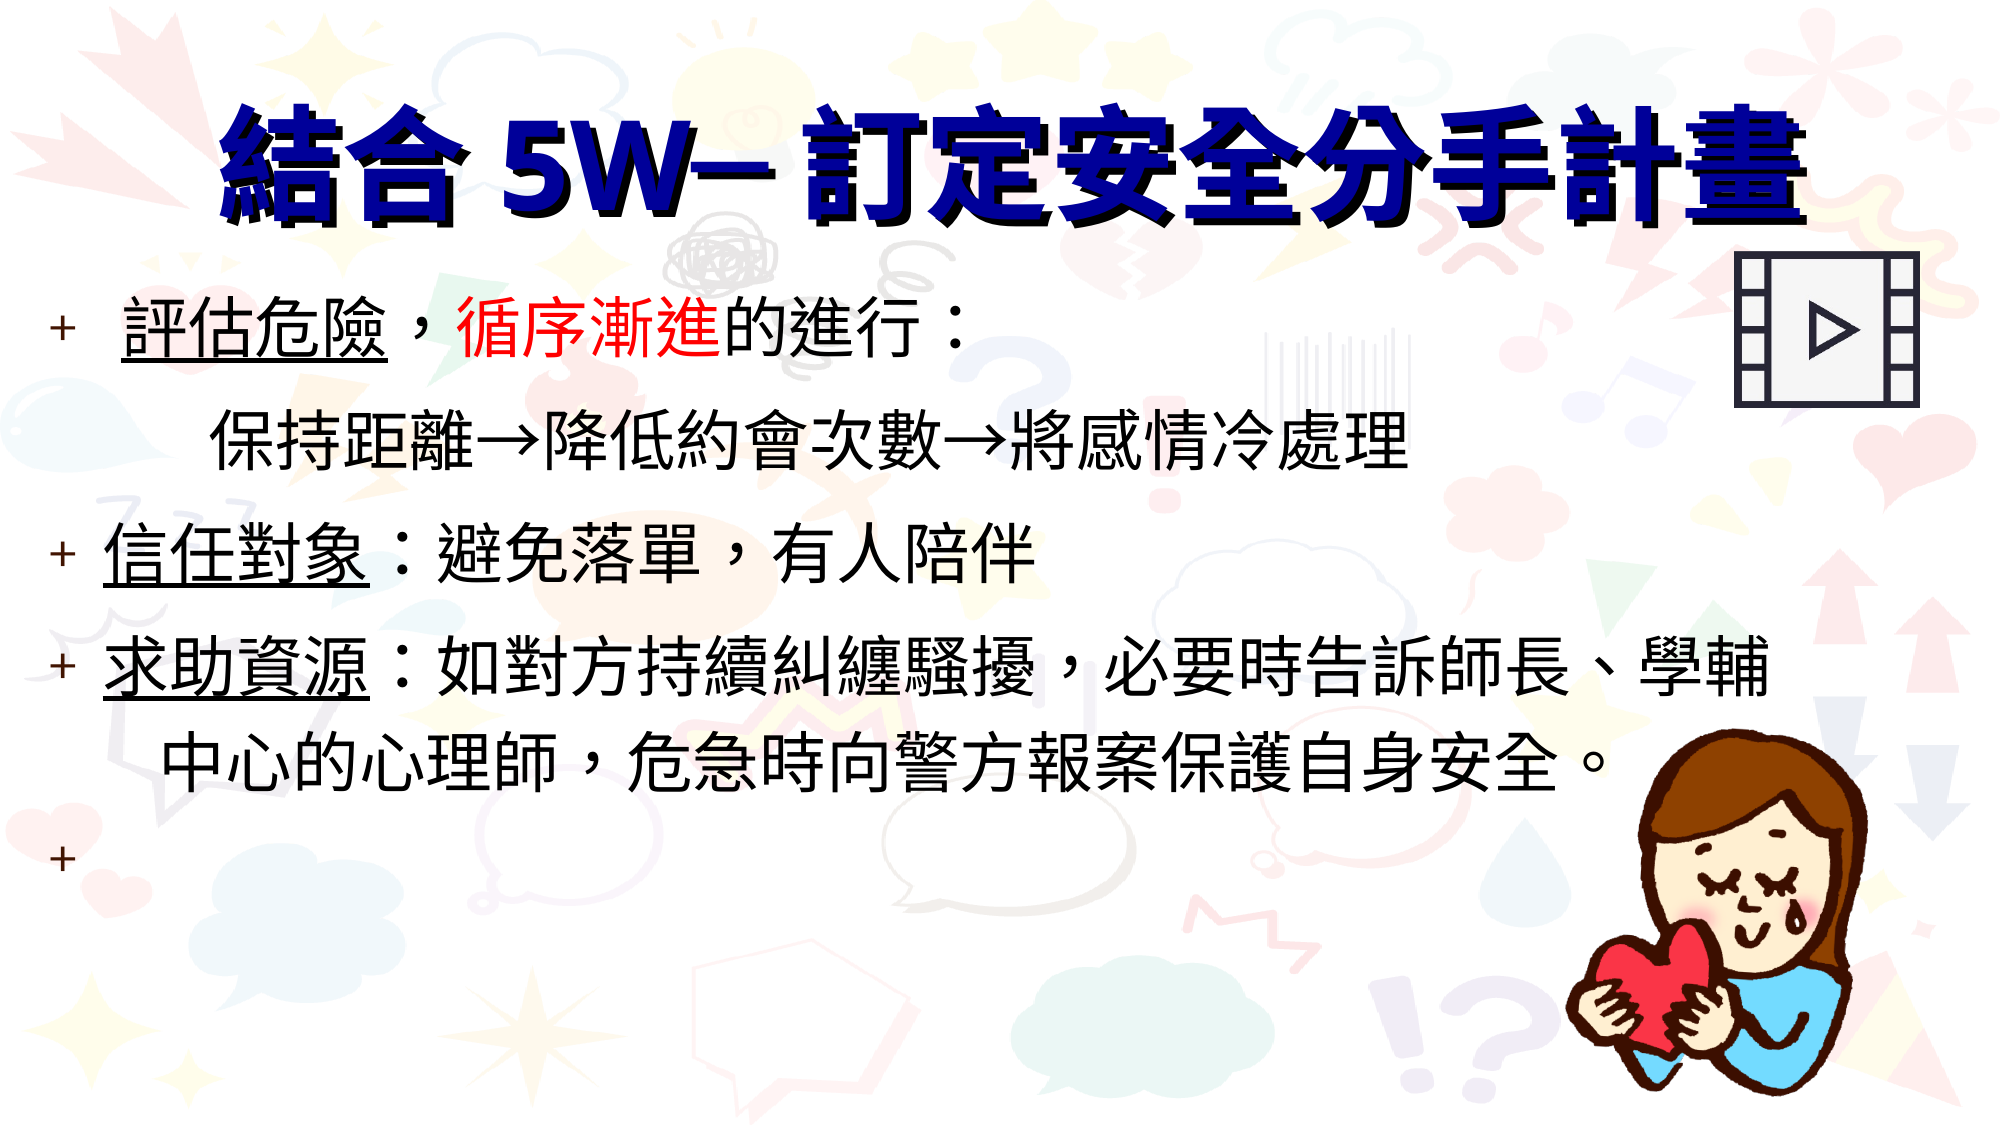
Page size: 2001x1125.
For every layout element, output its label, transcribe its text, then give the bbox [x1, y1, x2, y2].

picture [1427, 668, 2000, 1125]
picture [1734, 251, 1920, 408]
title 結合5W─訂定安全分手計畫 [200, 42, 1845, 262]
list 評估危險，循序漸進的進行： 保持距離→降低約會次數→將感情冷處理 信任對象：避免落單，有人陪伴 求助資源：如對方持續糾纏騷擾，必要時告訴師長、學輔中心的心理師，危急時向警方報案保護自身安全。 [31, 262, 1816, 1038]
